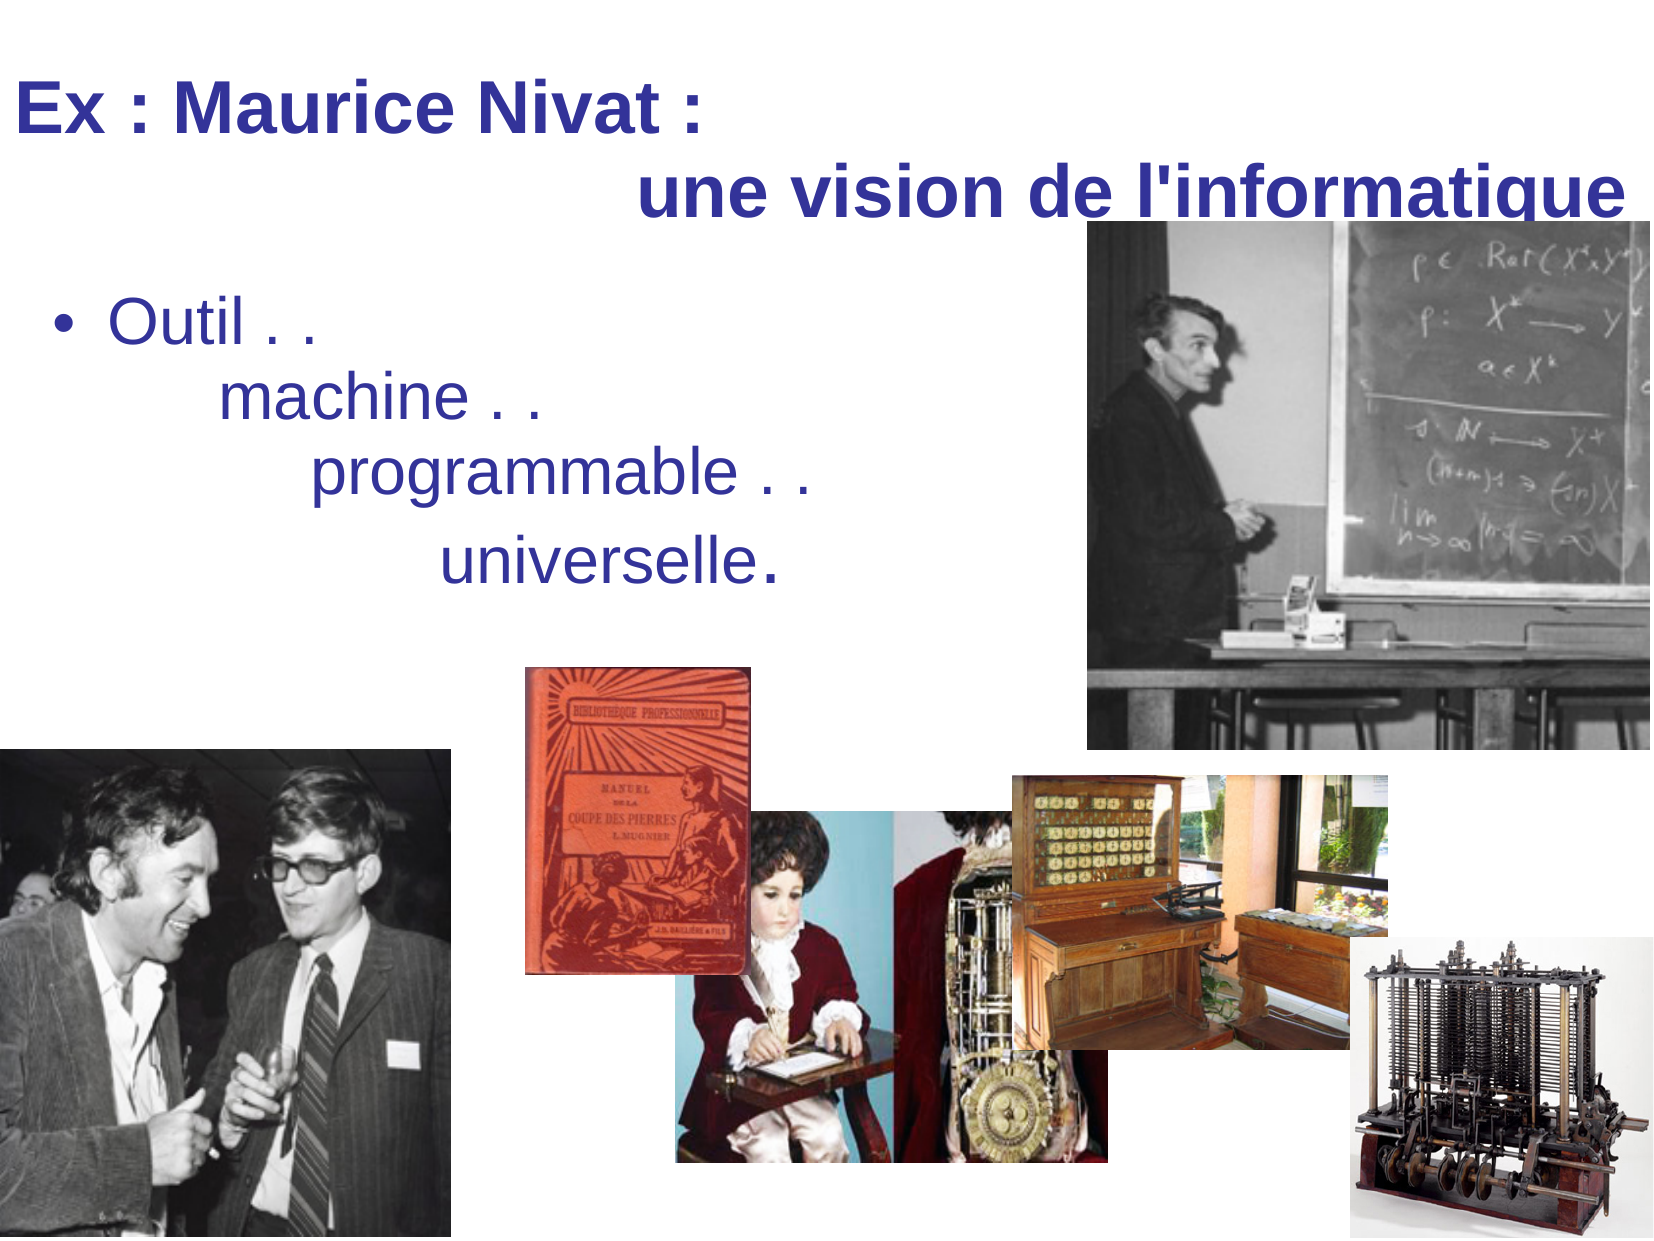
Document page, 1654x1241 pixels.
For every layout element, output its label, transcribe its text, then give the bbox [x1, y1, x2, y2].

list Outil . . machine . . programmable . . universelle. [37, 276, 1099, 1201]
picture [525, 667, 1654, 1238]
picture [0, 749, 451, 1237]
title Ex : Maurice Nivat : une vision de l'informatique [0, 0, 1651, 301]
picture [1087, 221, 1650, 751]
